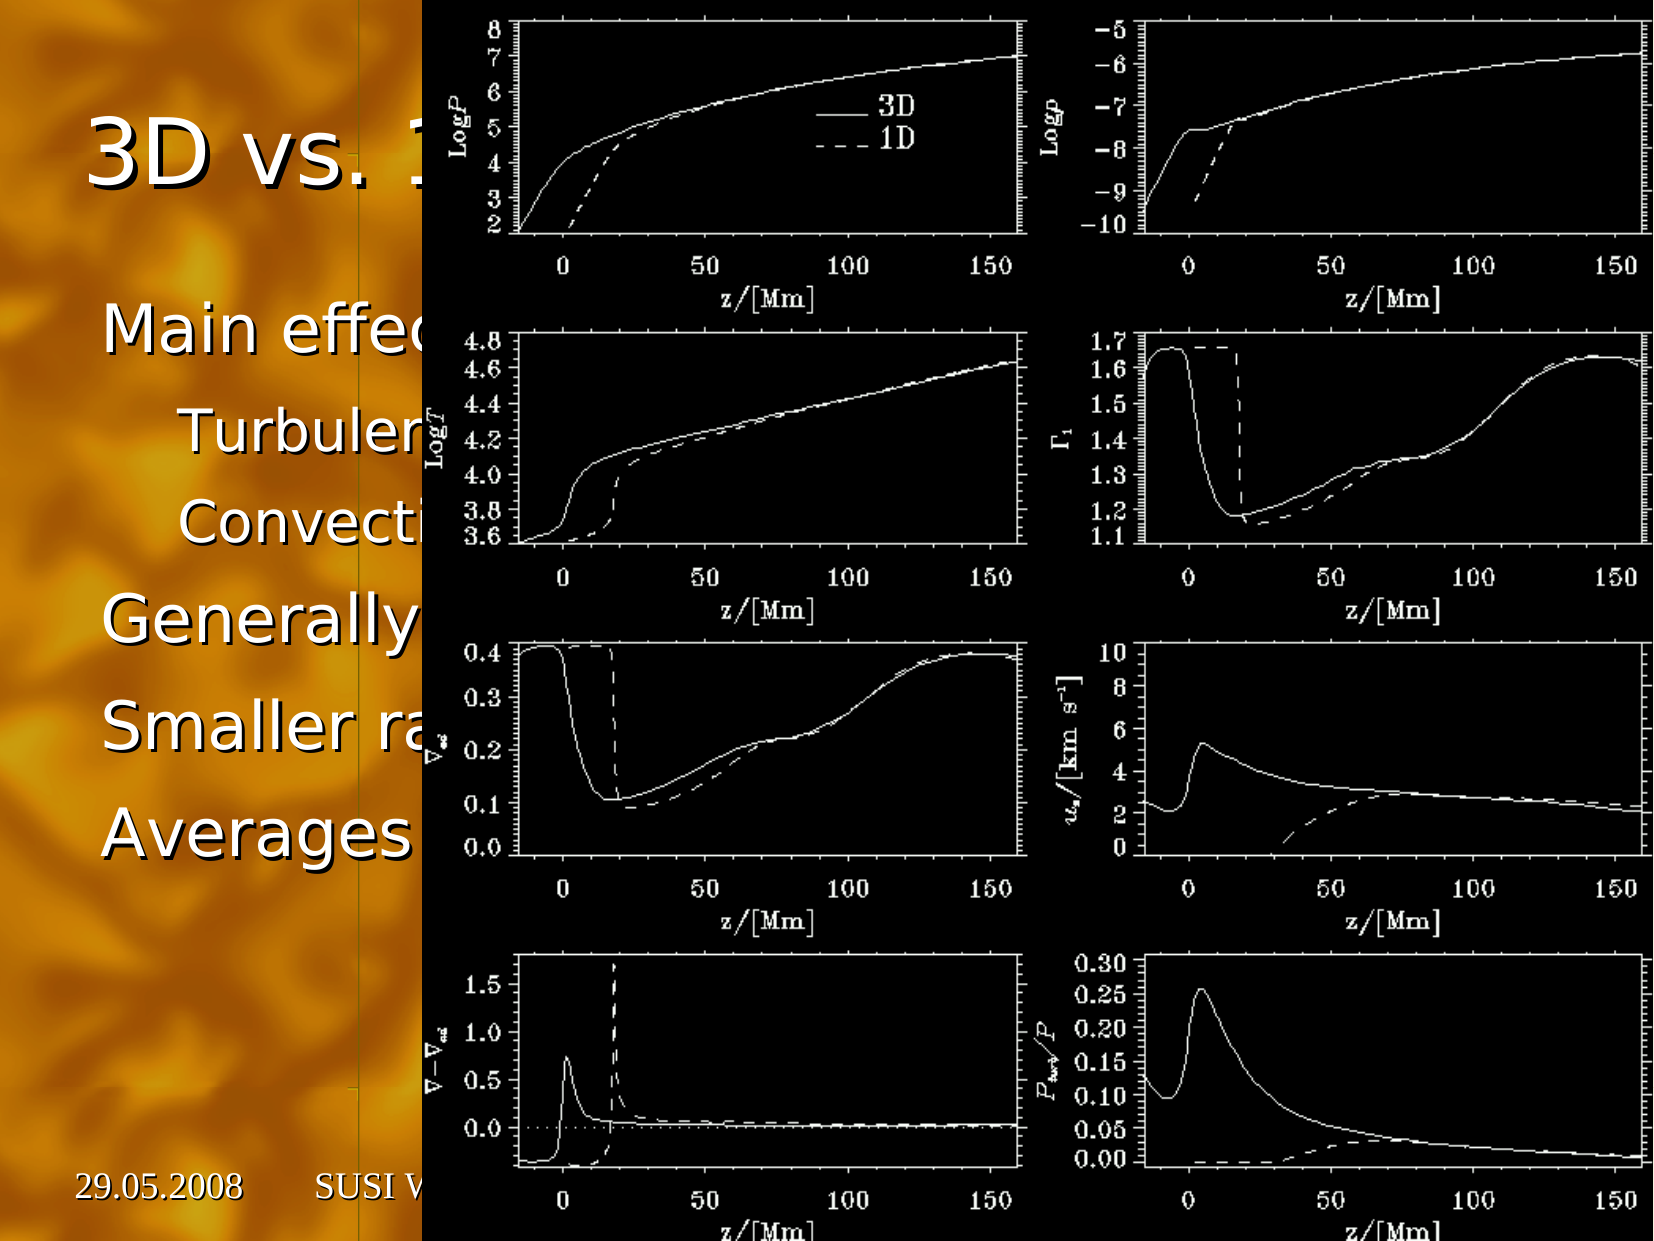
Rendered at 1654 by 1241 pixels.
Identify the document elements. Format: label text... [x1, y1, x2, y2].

picture [0, 0, 1654, 1241]
list Main effect: Expanded atmosphere by Turbulent pressure Convective fluct.s + non-linear opacity Generally smoother features in 3D Smaller range in ad in 3D Averages not connected via the EOS et al. [82, 290, 422, 1109]
title 3D vs. 1D Stratification [82, 56, 422, 250]
